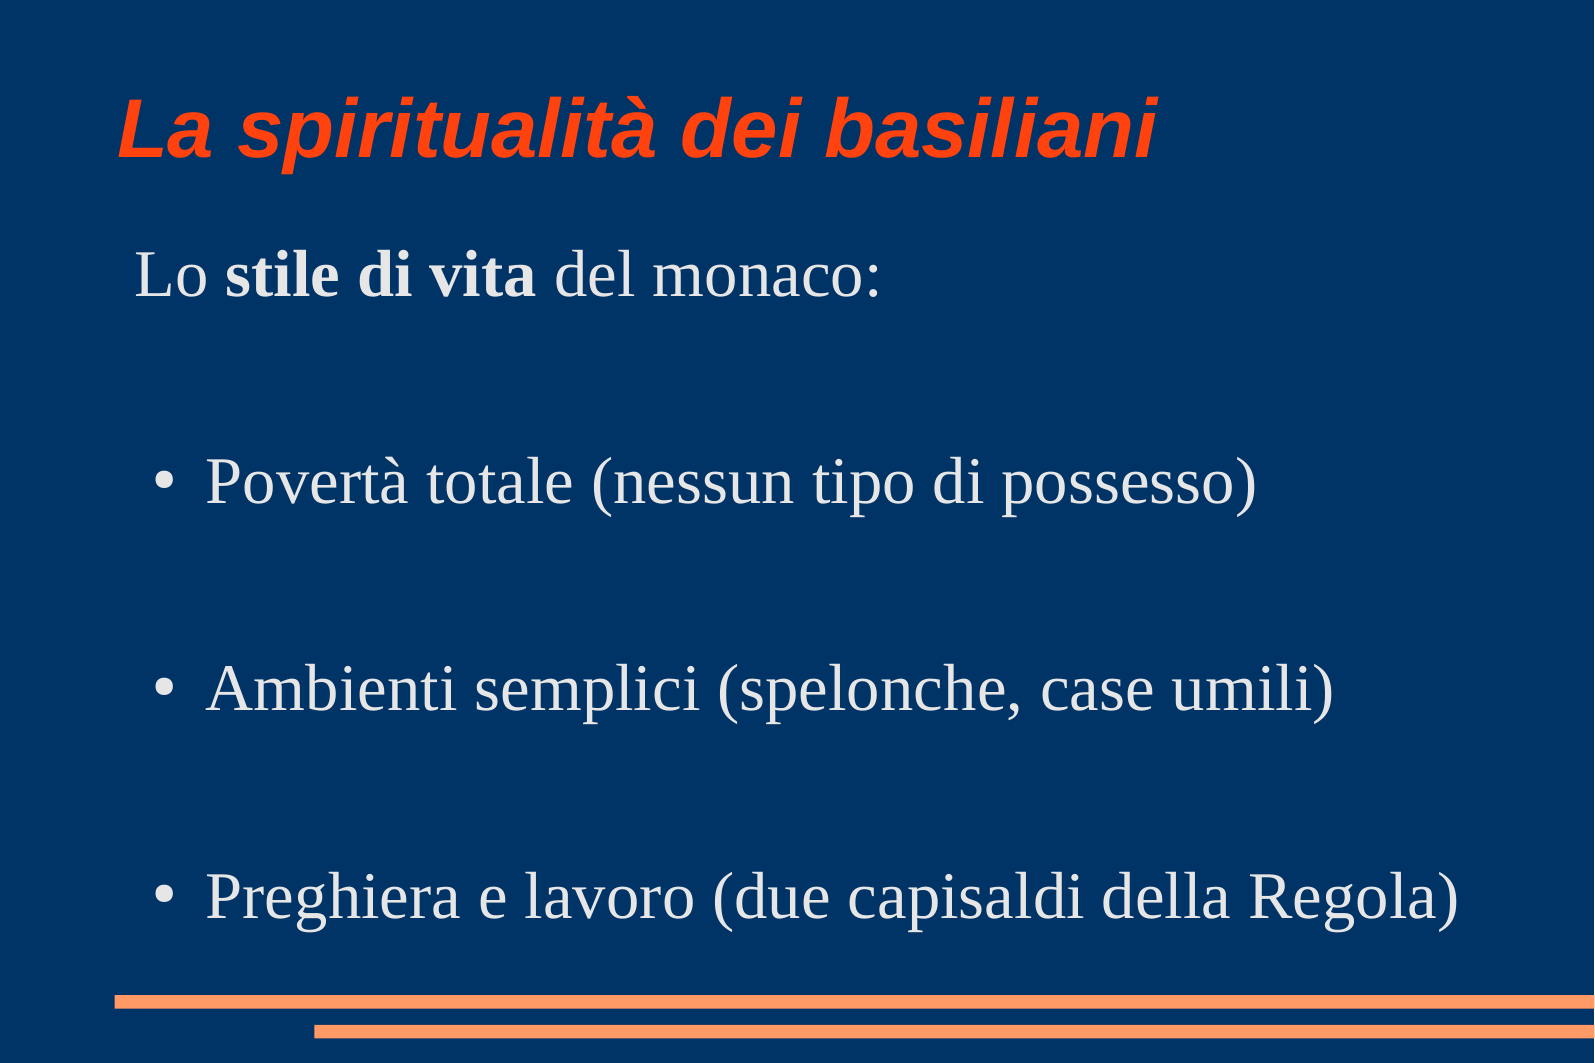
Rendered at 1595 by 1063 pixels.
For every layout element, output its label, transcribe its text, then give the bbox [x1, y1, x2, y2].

title La spiritualità dei basiliani [117, 39, 1479, 218]
list Lo stile di vita del monaco: Povertà totale (nessun tipo di possesso) Ambienti semplici (spelonche, case umili) Preghiera e lavoro (due capisaldi della Regola) [117, 237, 1505, 933]
